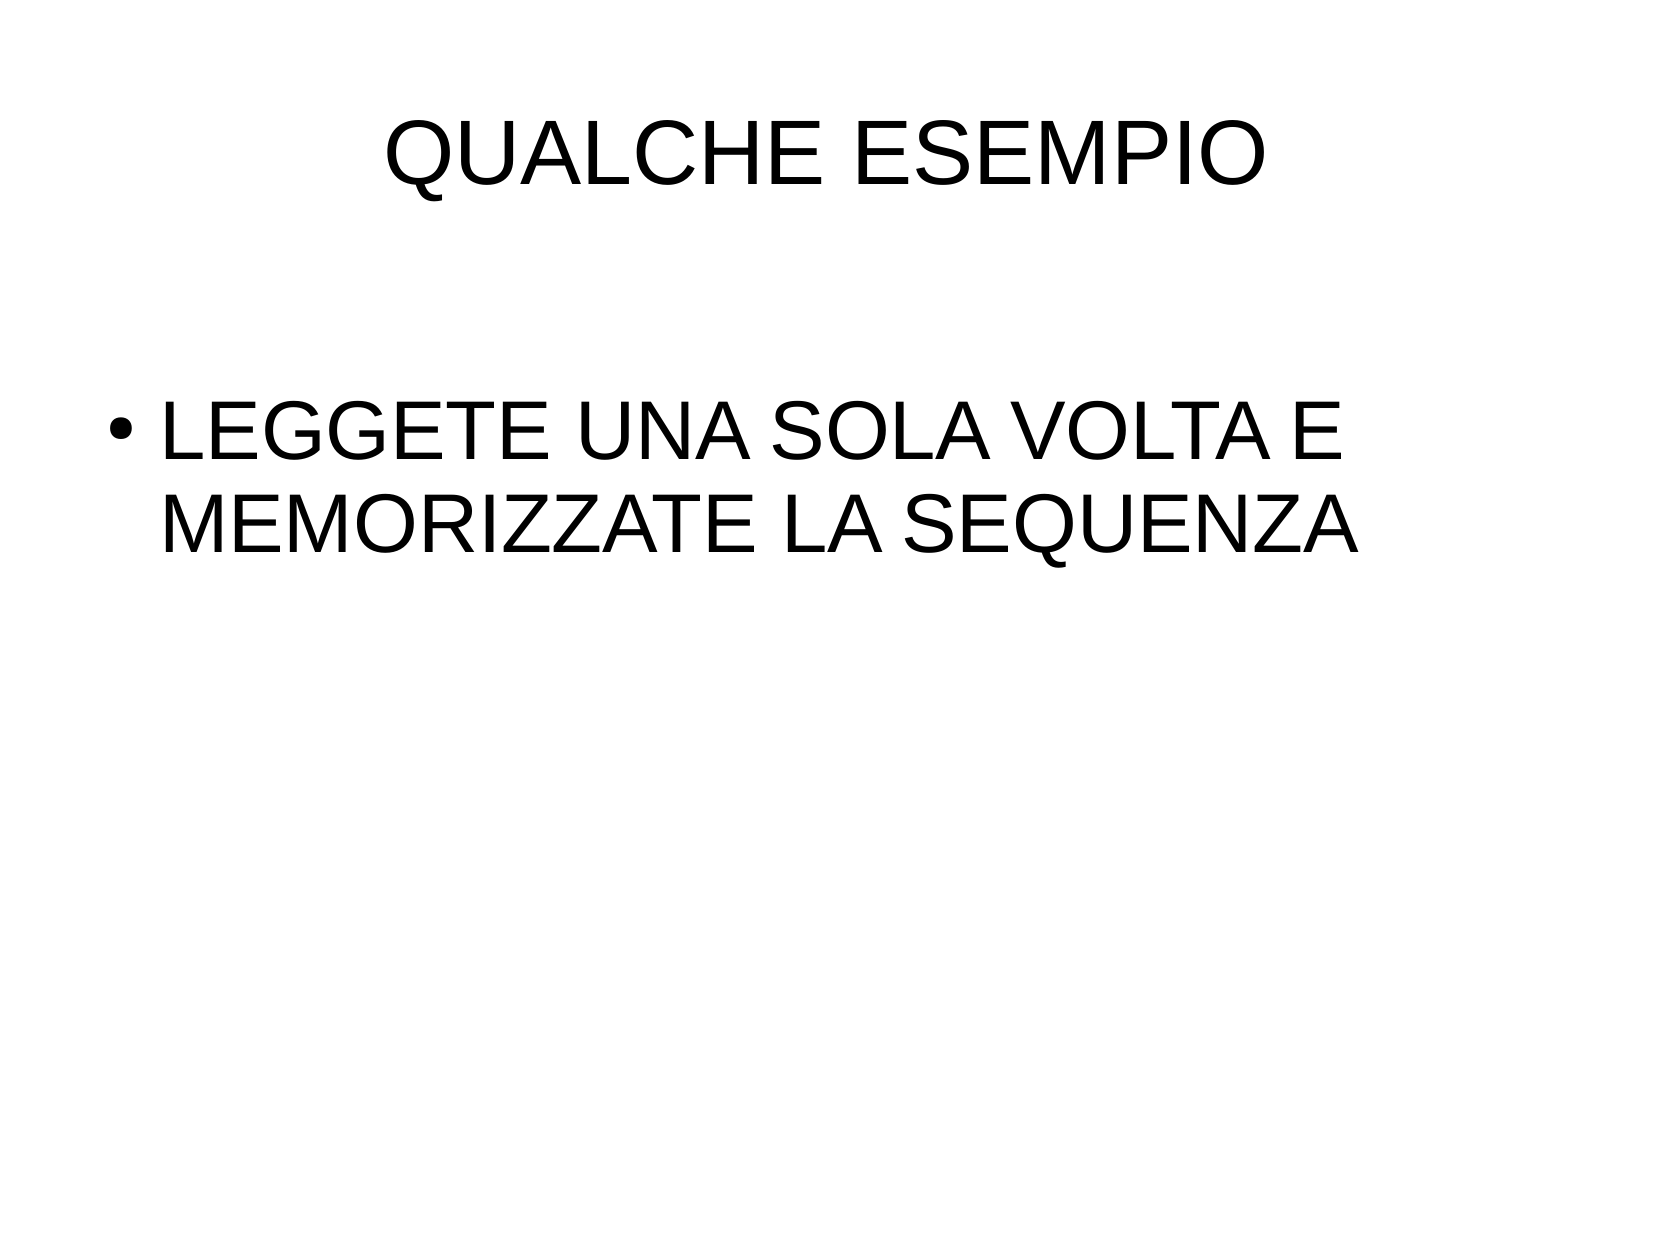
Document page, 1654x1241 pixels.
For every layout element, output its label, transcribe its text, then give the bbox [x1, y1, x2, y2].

list LEGGETE UNA SOLA VOLTA E MEMORIZZATE LA SEQUENZA [88, 383, 1577, 1104]
title QUALCHE ESEMPIO [82, 49, 1571, 257]
